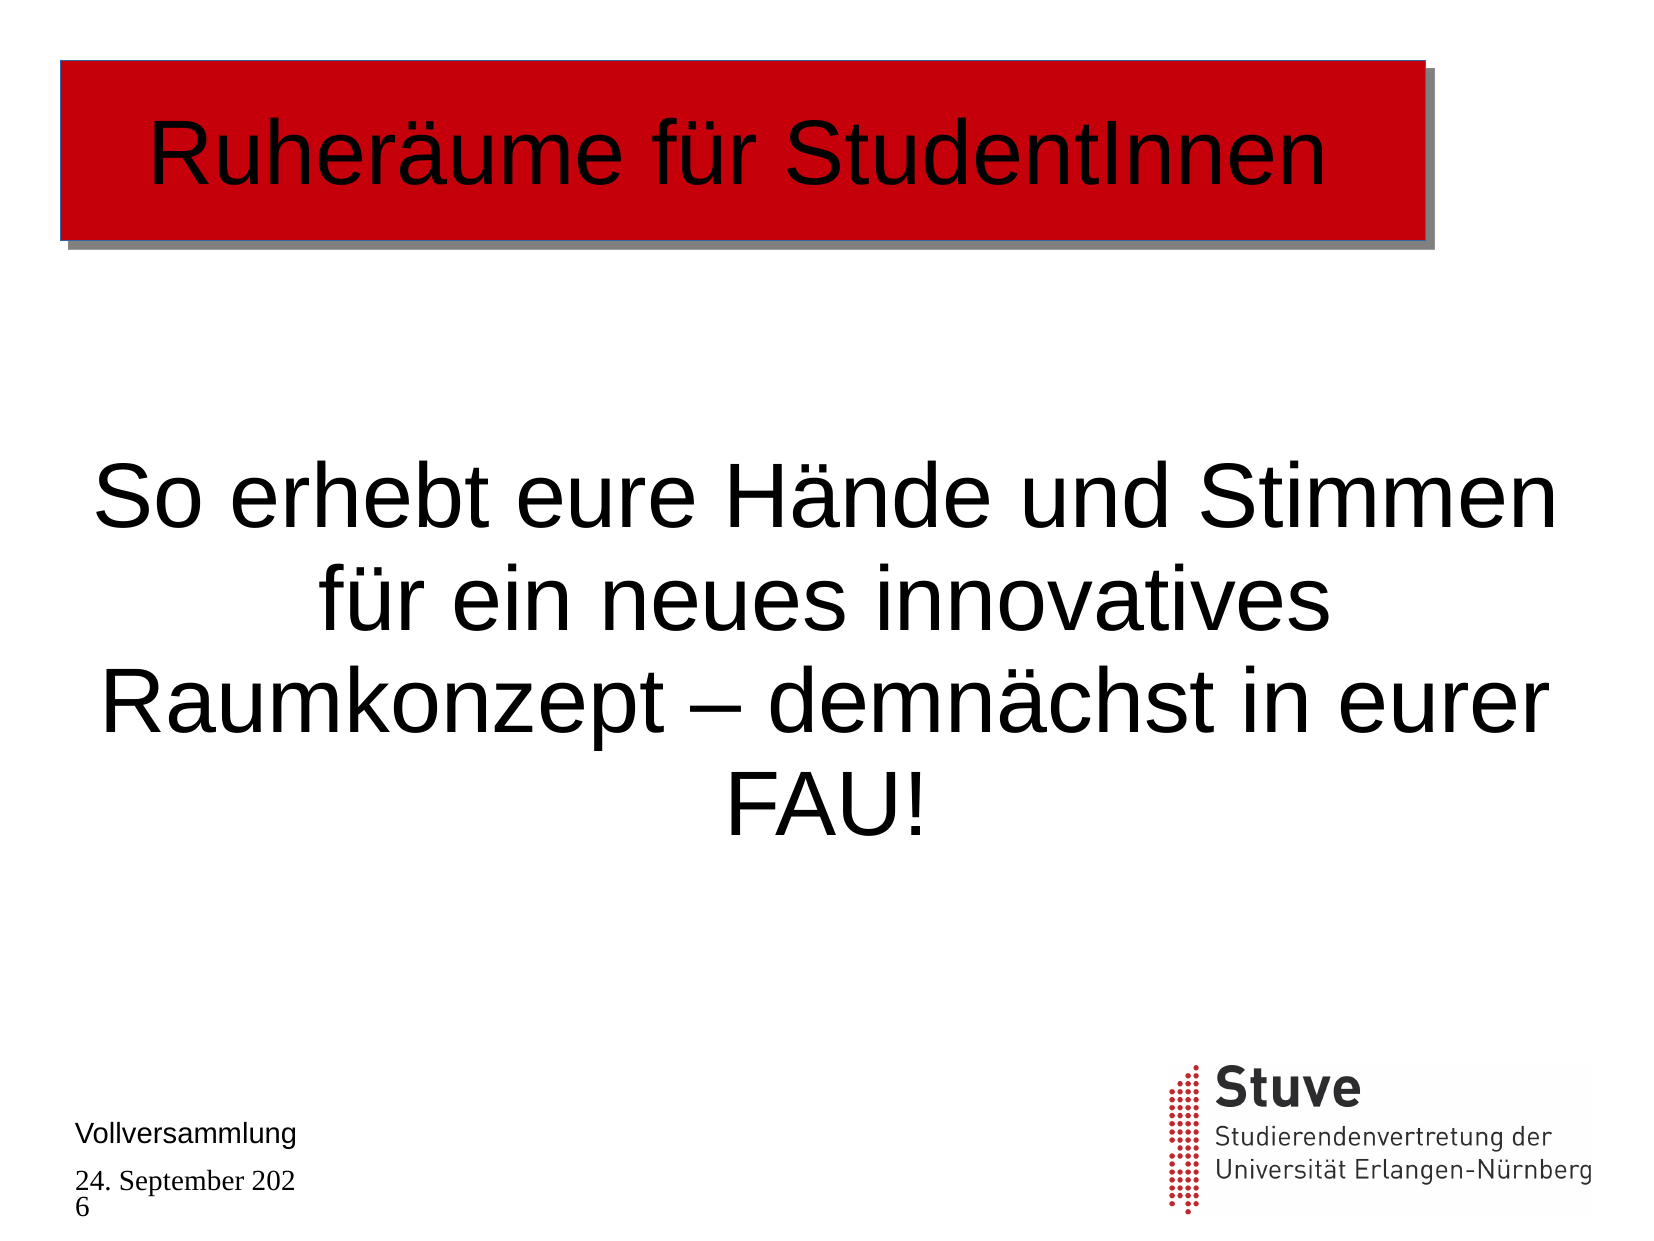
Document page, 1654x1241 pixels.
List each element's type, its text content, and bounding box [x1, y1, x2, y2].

picture [1169, 1064, 1591, 1215]
subtitle So erhebt eure Hände und Stimmen für ein neues innovatives Raumkonzept – demnächst in eurer FAU! [82, 290, 1571, 1010]
title Ruheräume für StudentInnen [45, 49, 1433, 257]
